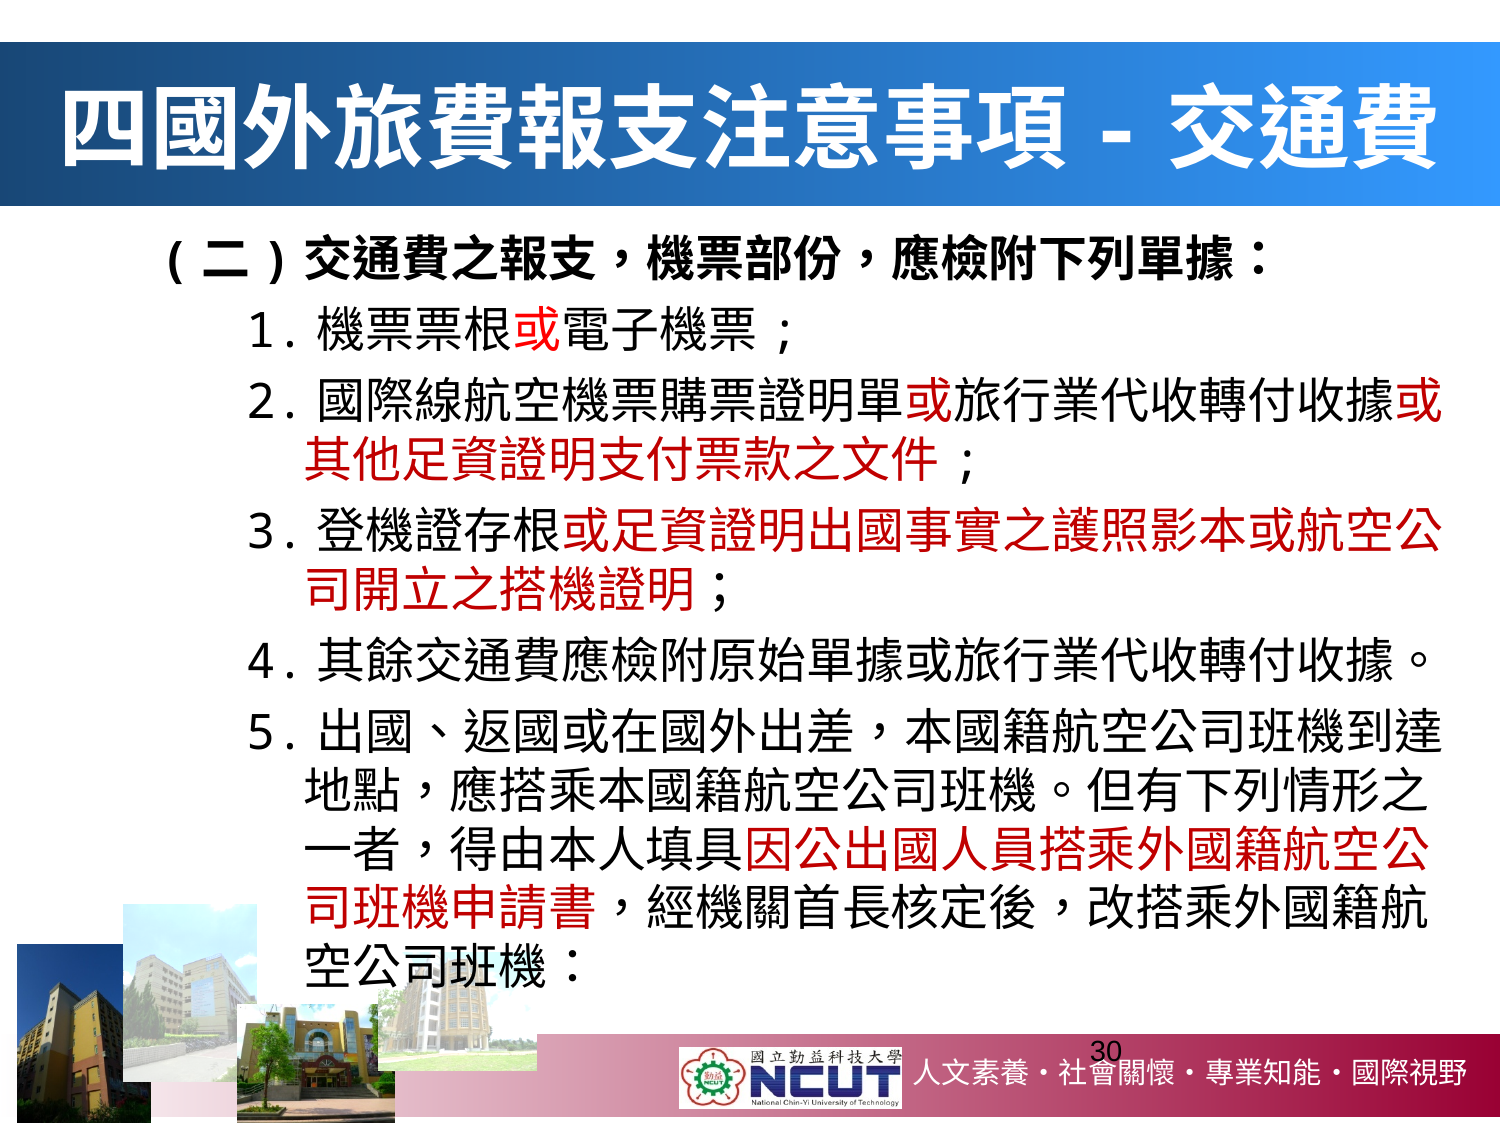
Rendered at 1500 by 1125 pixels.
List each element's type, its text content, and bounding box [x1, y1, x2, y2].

list (二)交通費之報支，機票部份，應檢附下列單據： 1.機票票根或電子機票; 2.國際線航空機票購票證明單或旅行業代收轉付收據或其他足資證明支付票款之文件; 3.登機證存根或足資證明出國事實之護照影本或航空公司開立之搭機證明； 4.其餘交通費應檢附原始單據或旅行業代收轉付收據。 5.出國、返國或在國外出差，本國籍航空公司班機到達地點，應搭乘本國籍航空公司班機。但有下列情形之一者，得由本人填具因公出國人員搭乘外國籍航空公司班機申請書，經機關首長核定後，改搭乘外國籍航空公司班機： [29, 220, 1471, 1047]
text_box [1074, 1024, 1426, 1103]
title 四國外旅費報支注意事項-交通費 [0, 42, 1500, 206]
